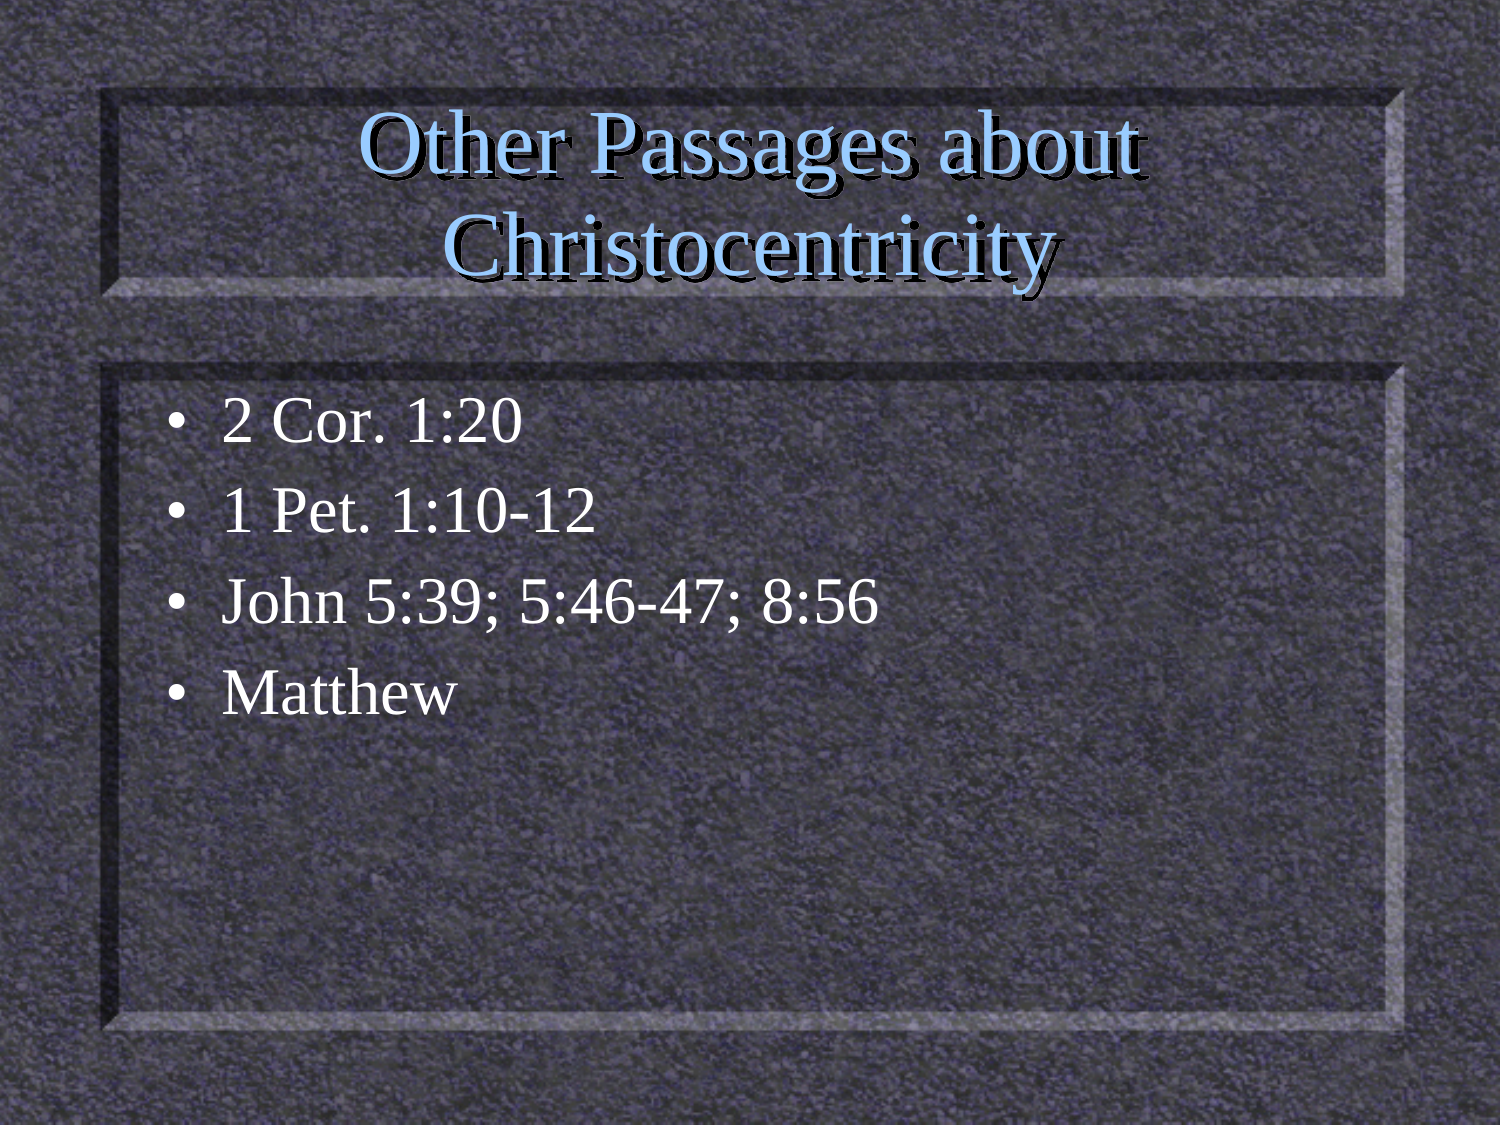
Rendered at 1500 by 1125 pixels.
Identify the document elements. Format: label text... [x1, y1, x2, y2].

title Other Passages about Christocentricity [150, 84, 1351, 303]
picture [0, 0, 1500, 1125]
list 2 Cor. 1:20 1 Pet. 1:10-12 John 5:39; 5:46-47; 8:56 Matthew [149, 374, 1375, 1000]
